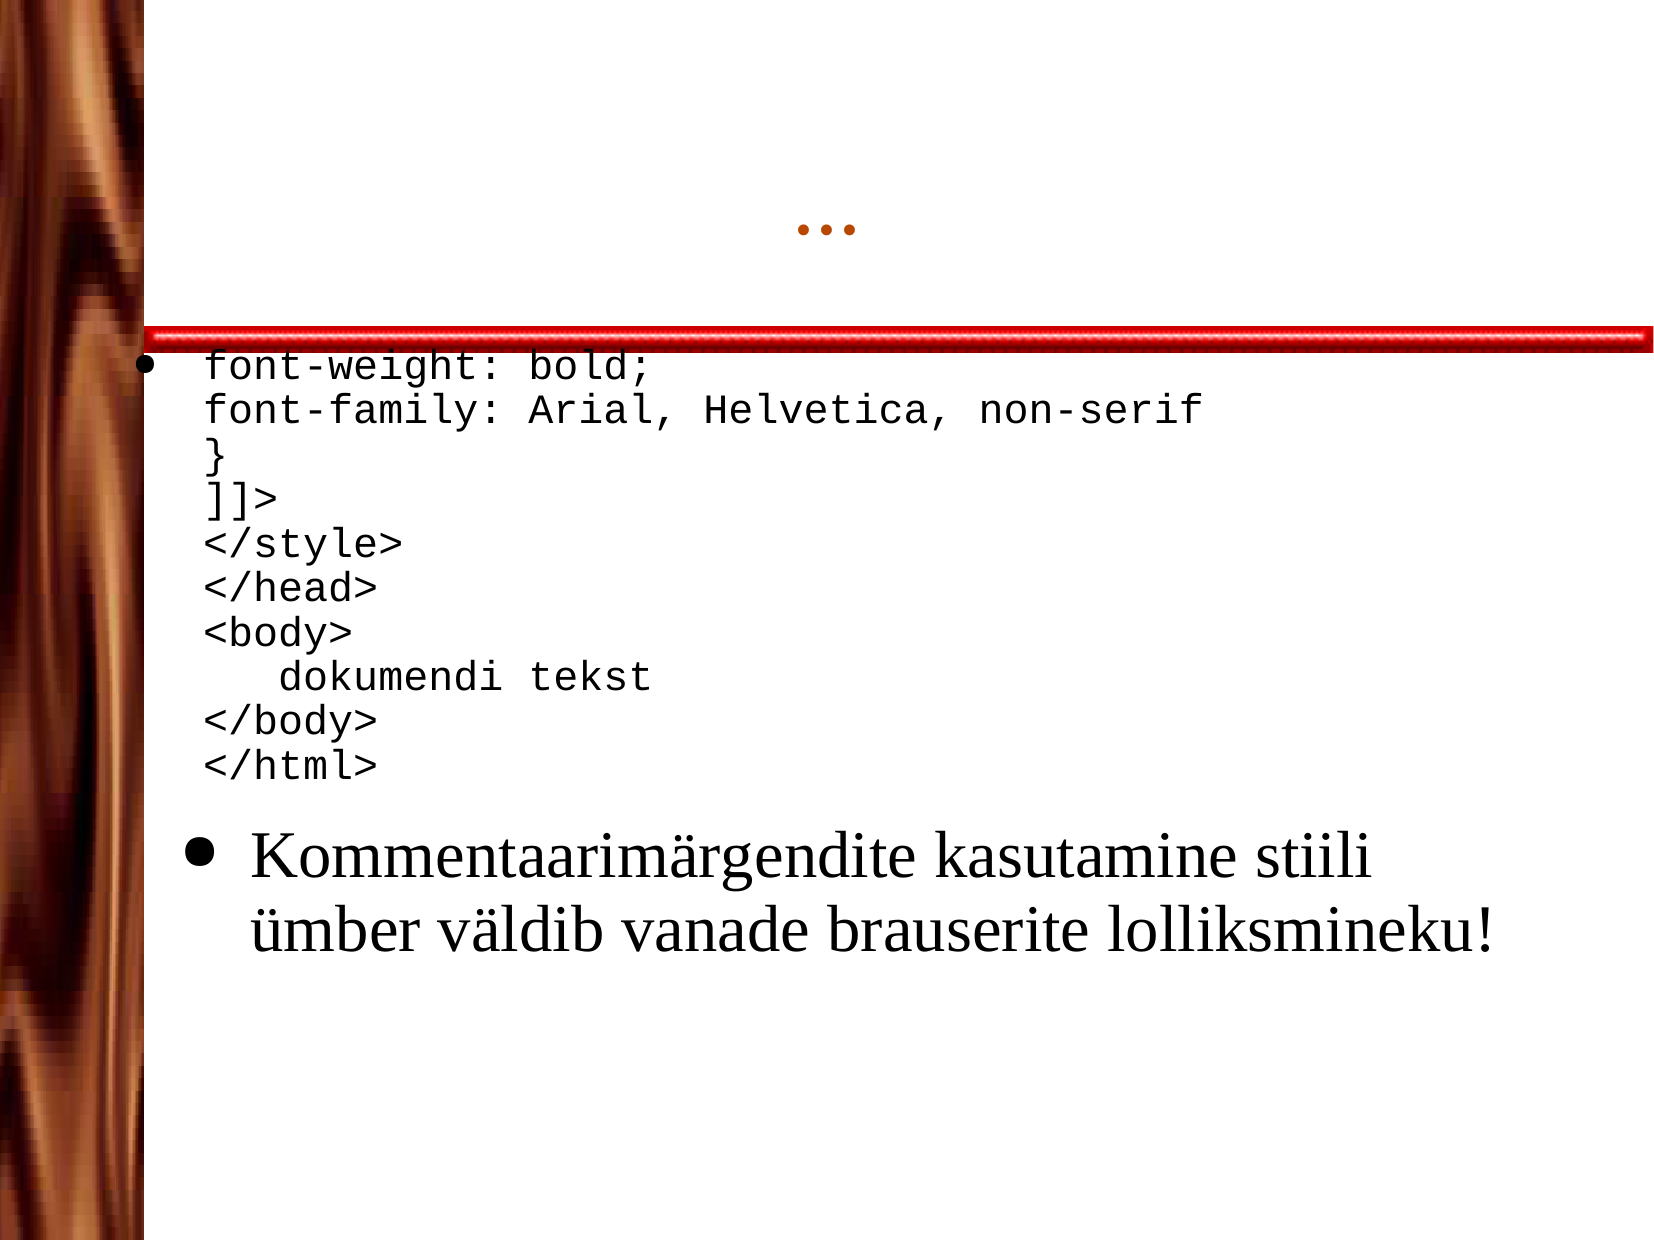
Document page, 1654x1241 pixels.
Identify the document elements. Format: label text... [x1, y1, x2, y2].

list font-weight: bold; font-family: Arial, Helvetica, non-serif } ]]> </style> </head> <body> dokumendi tekst </body> </html> Kommentaarimärgendite kasutamine stiili ümber väldib vanade brauserite lolliksmineku! [121, 344, 1533, 1223]
picture [0, 0, 1654, 1240]
title ... [121, 100, 1533, 312]
